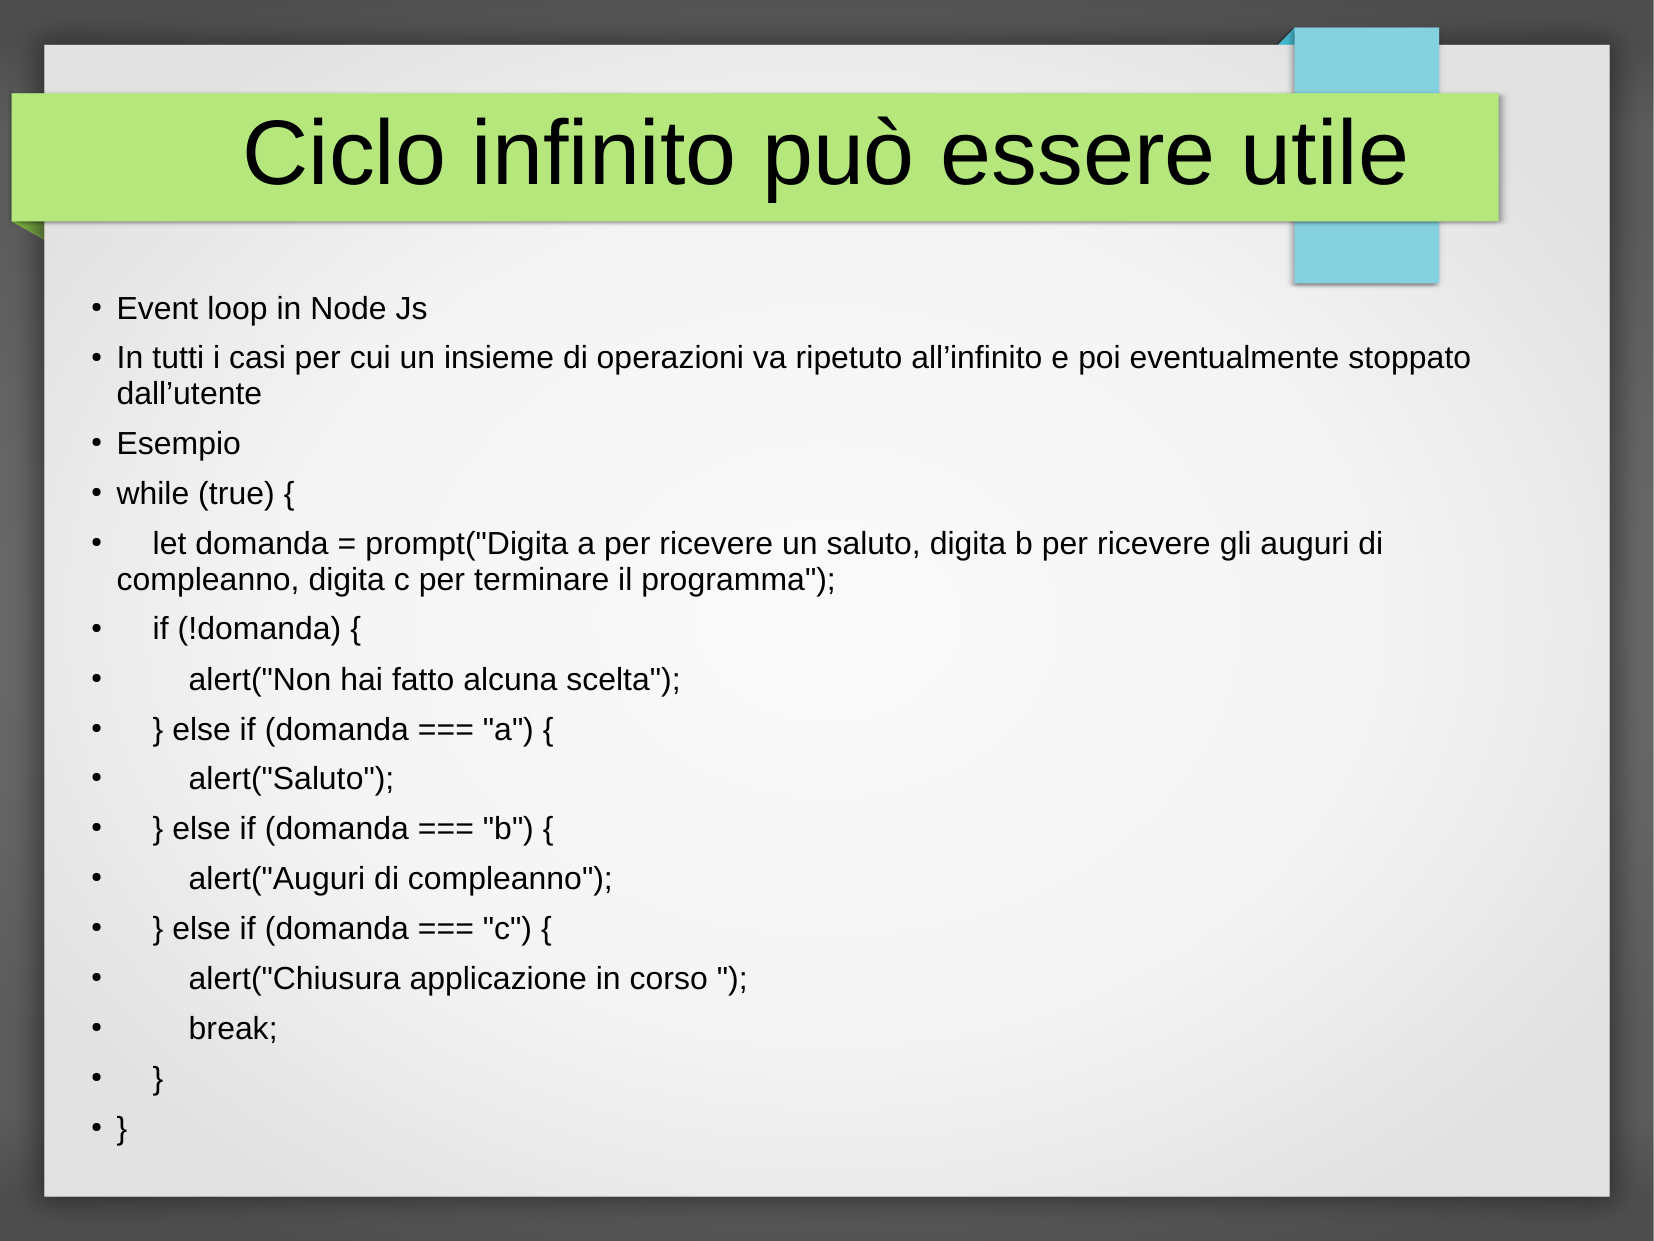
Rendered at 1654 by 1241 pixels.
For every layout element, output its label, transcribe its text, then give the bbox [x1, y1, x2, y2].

list Event loop in Node Js In tutti i casi per cui un insieme di operazioni va ripetuto all’infinito e poi eventualmente stoppato dall’utente Esempio while (true) { let domanda = prompt("Digita a per ricevere un saluto, digita b per ricevere gli auguri di compleanno, digita c per terminare il programma"); if (!domanda) { alert("Non hai fatto alcuna scelta"); } else if (domanda === "a") { alert("Saluto"); } else if (domanda === "b") { alert("Auguri di compleanno"); } else if (domanda === "c") { alert("Chiusura applicazione in corso "); break; } } [82, 290, 1571, 1170]
title Ciclo infinito può essere utile [82, 49, 1571, 257]
picture [0, 0, 1654, 1241]
